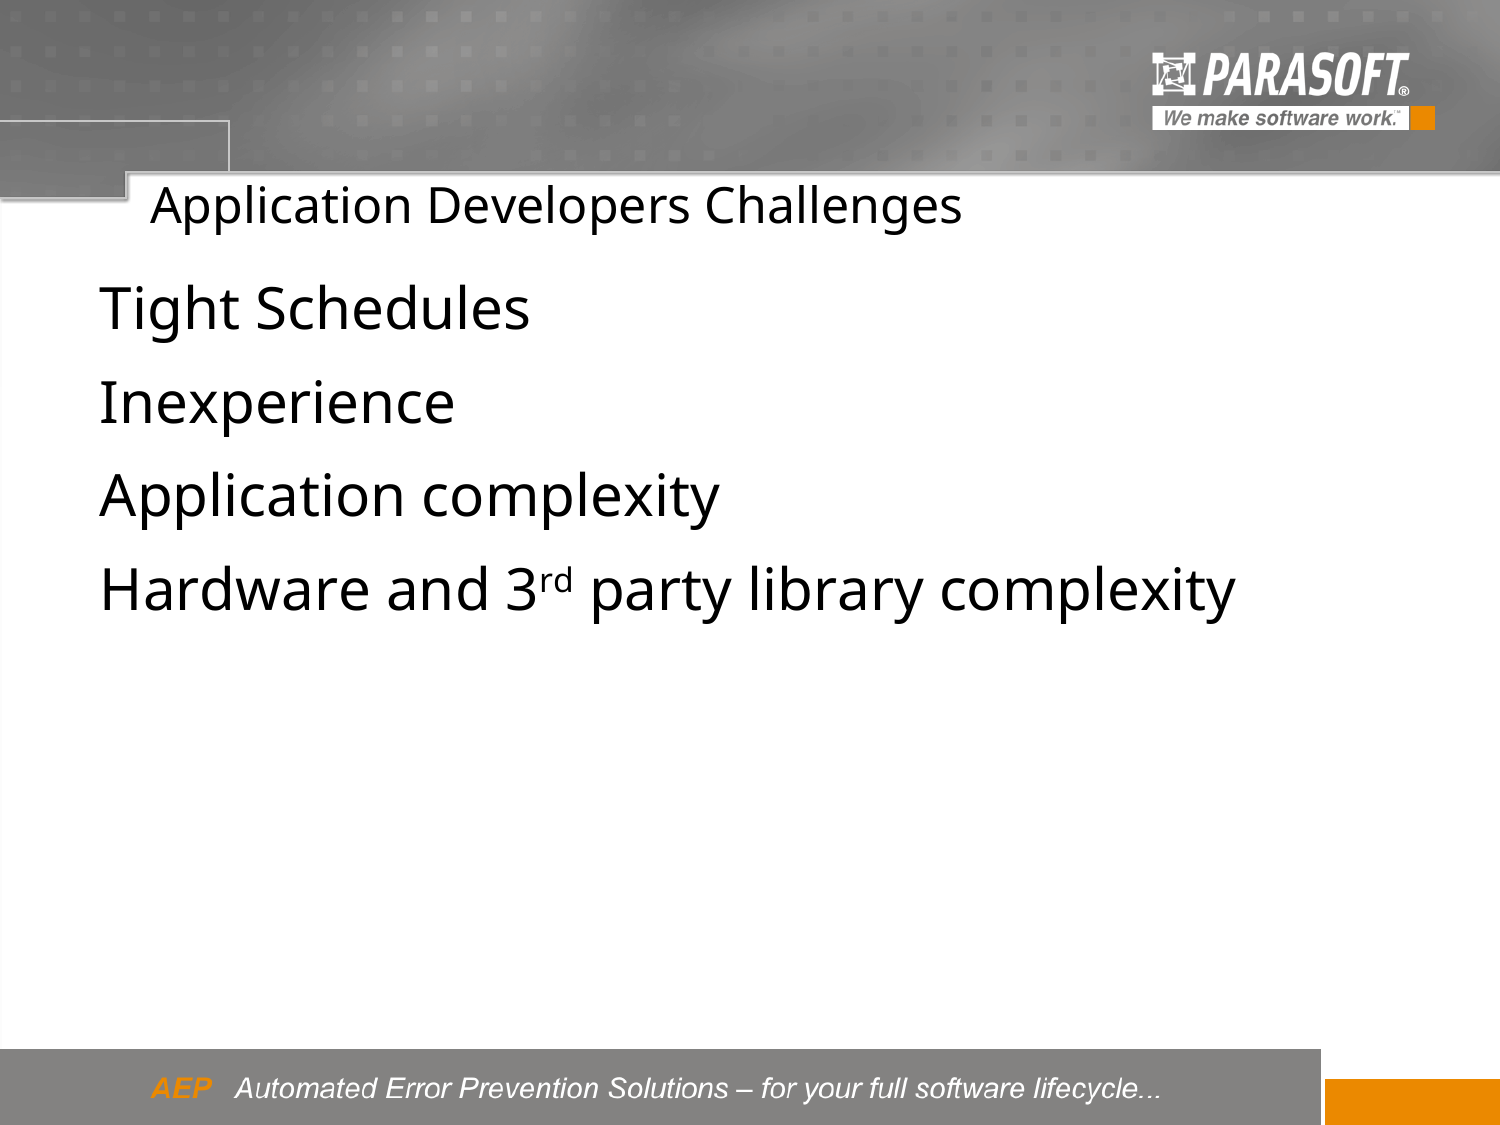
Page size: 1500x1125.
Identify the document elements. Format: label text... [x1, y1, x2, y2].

list Tight Schedules Inexperience Application complexity Hardware and 3rd party library complexity [99, 267, 1450, 995]
picture [0, 0, 1500, 1125]
title Application Developers Challenges [150, 173, 1426, 235]
